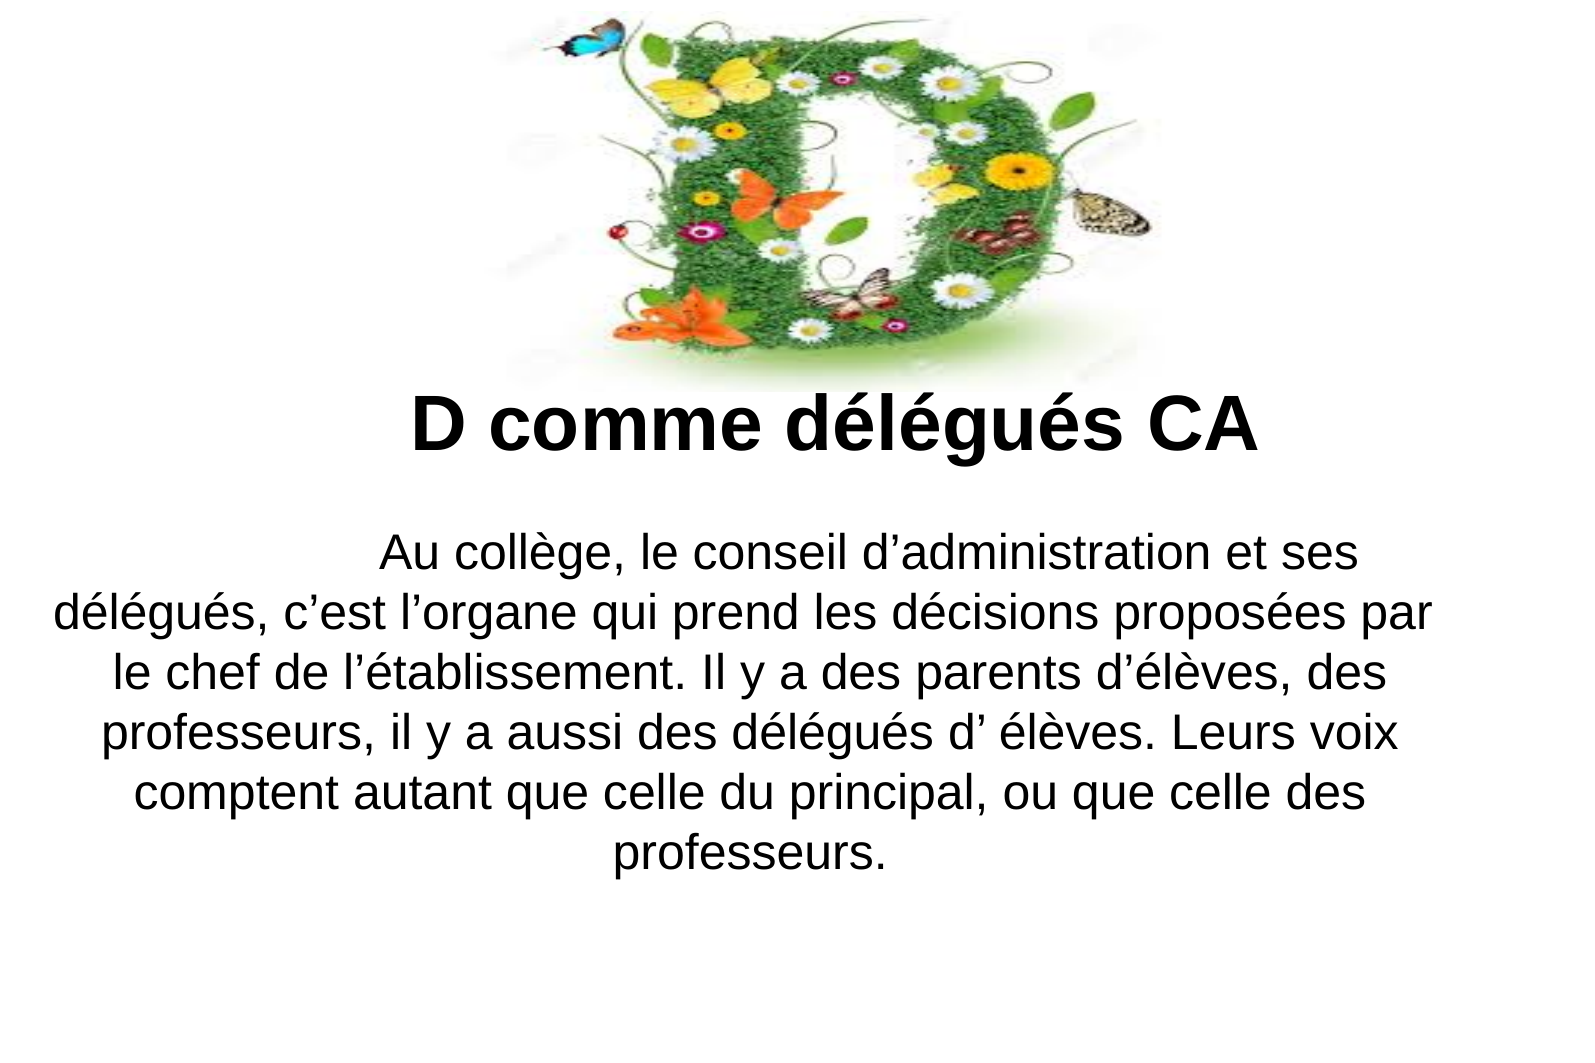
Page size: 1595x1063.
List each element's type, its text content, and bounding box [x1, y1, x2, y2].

title D comme délégués CA [118, 330, 1554, 509]
picture [484, 11, 1165, 392]
list Au collège, le conseil d’administration et ses délégués, c’est l’organe qui prend les décisions proposées par le chef de l’établissement. Il y a des parents d’élèves, des professeurs, il y a aussi des délégués d’ élèves. Leurs voix comptent autant que celle du principal, ou que celle des professeurs. [53, 519, 1489, 1063]
